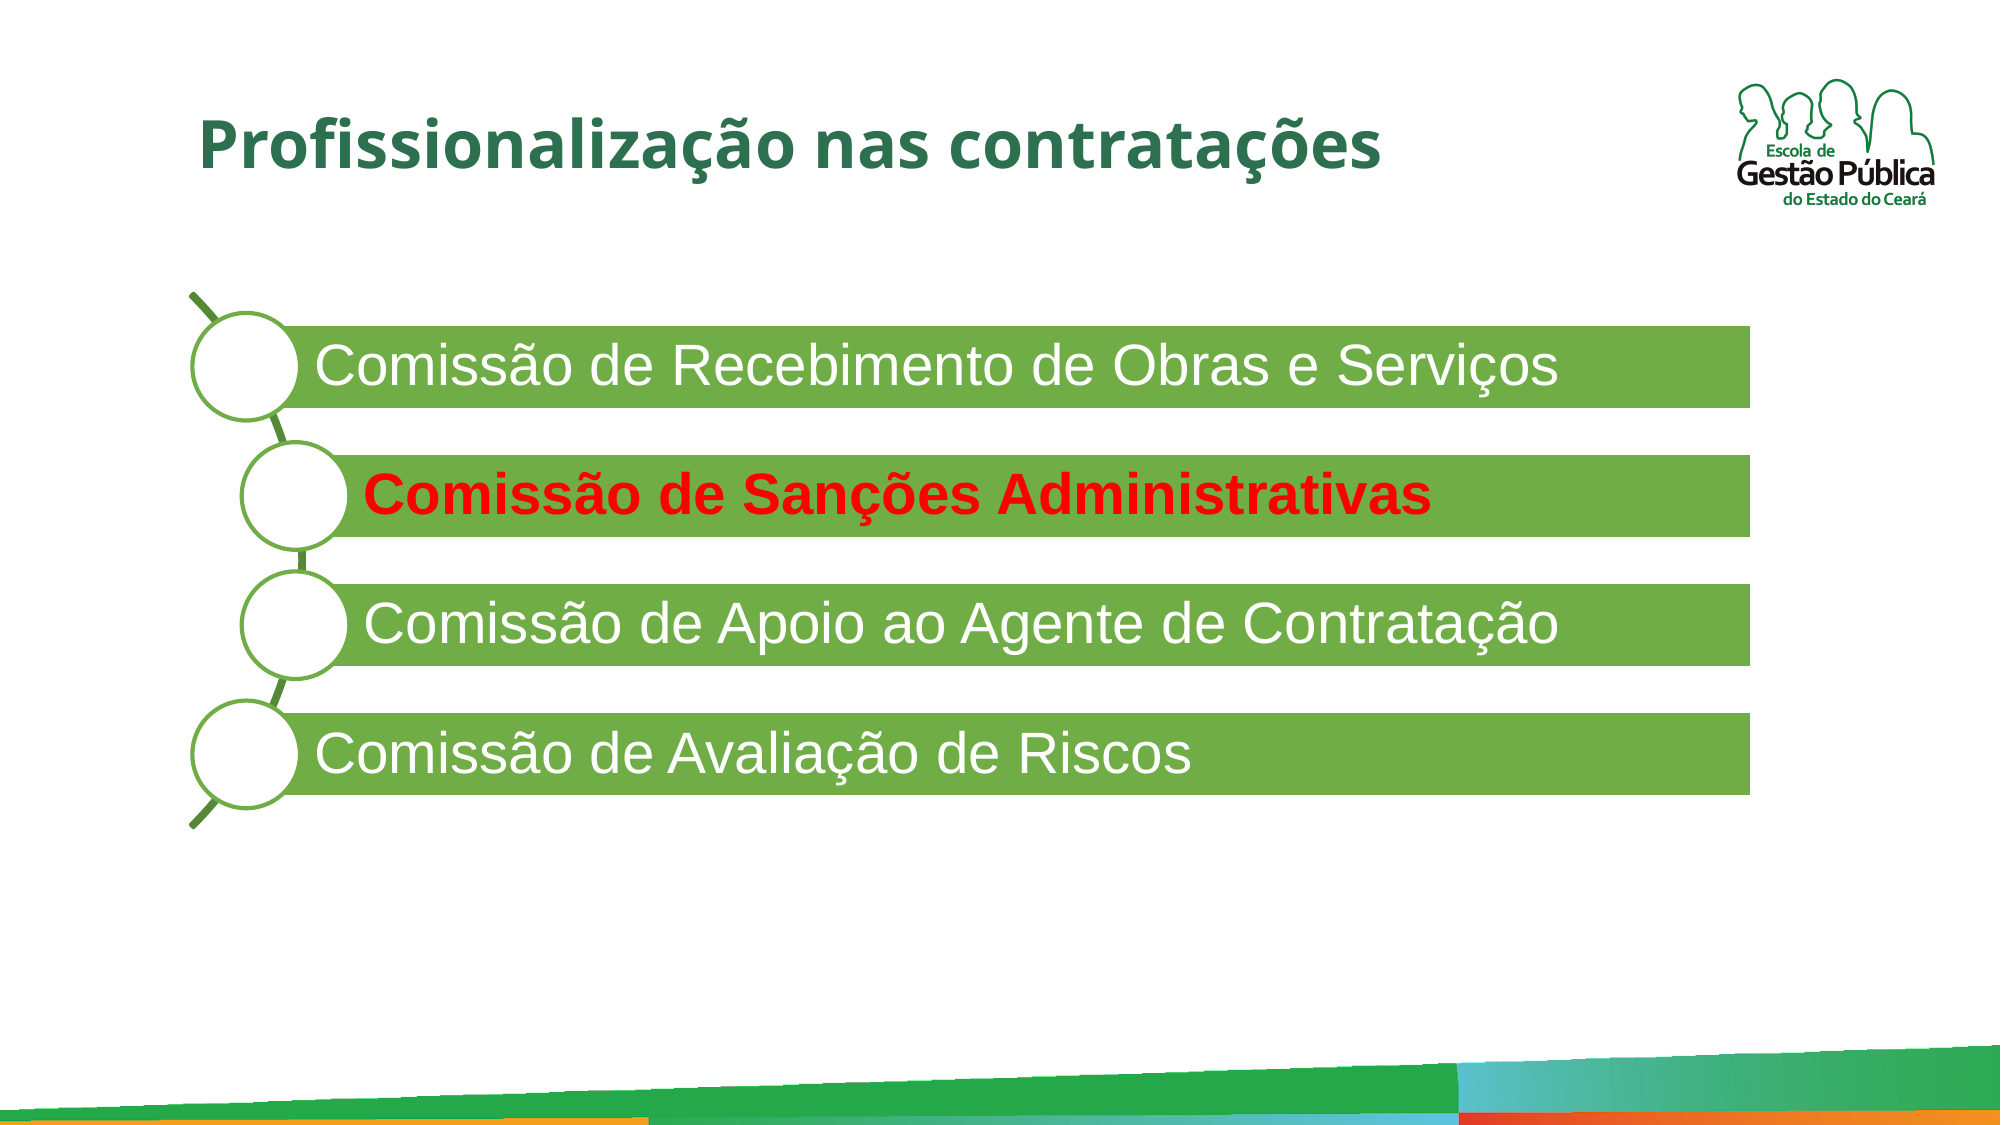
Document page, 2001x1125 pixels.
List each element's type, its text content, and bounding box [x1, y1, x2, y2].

text_box [241, 442, 350, 550]
text_box [192, 700, 301, 809]
text_box Comissão de Apoio ao Agente de Contratação [329, 582, 1753, 669]
text_box [192, 312, 301, 421]
text_box Comissão de Recebimento de Obras e Serviços [279, 323, 1753, 410]
picture [0, 1045, 2000, 1125]
text_box Comissão de Avaliação de Riscos [280, 711, 1753, 798]
text_box [241, 571, 350, 680]
picture [1725, 31, 1947, 253]
text_box Profissionalização nas contratações [182, 94, 1684, 190]
text_box Comissão de Sanções Administrativas [328, 452, 1753, 539]
